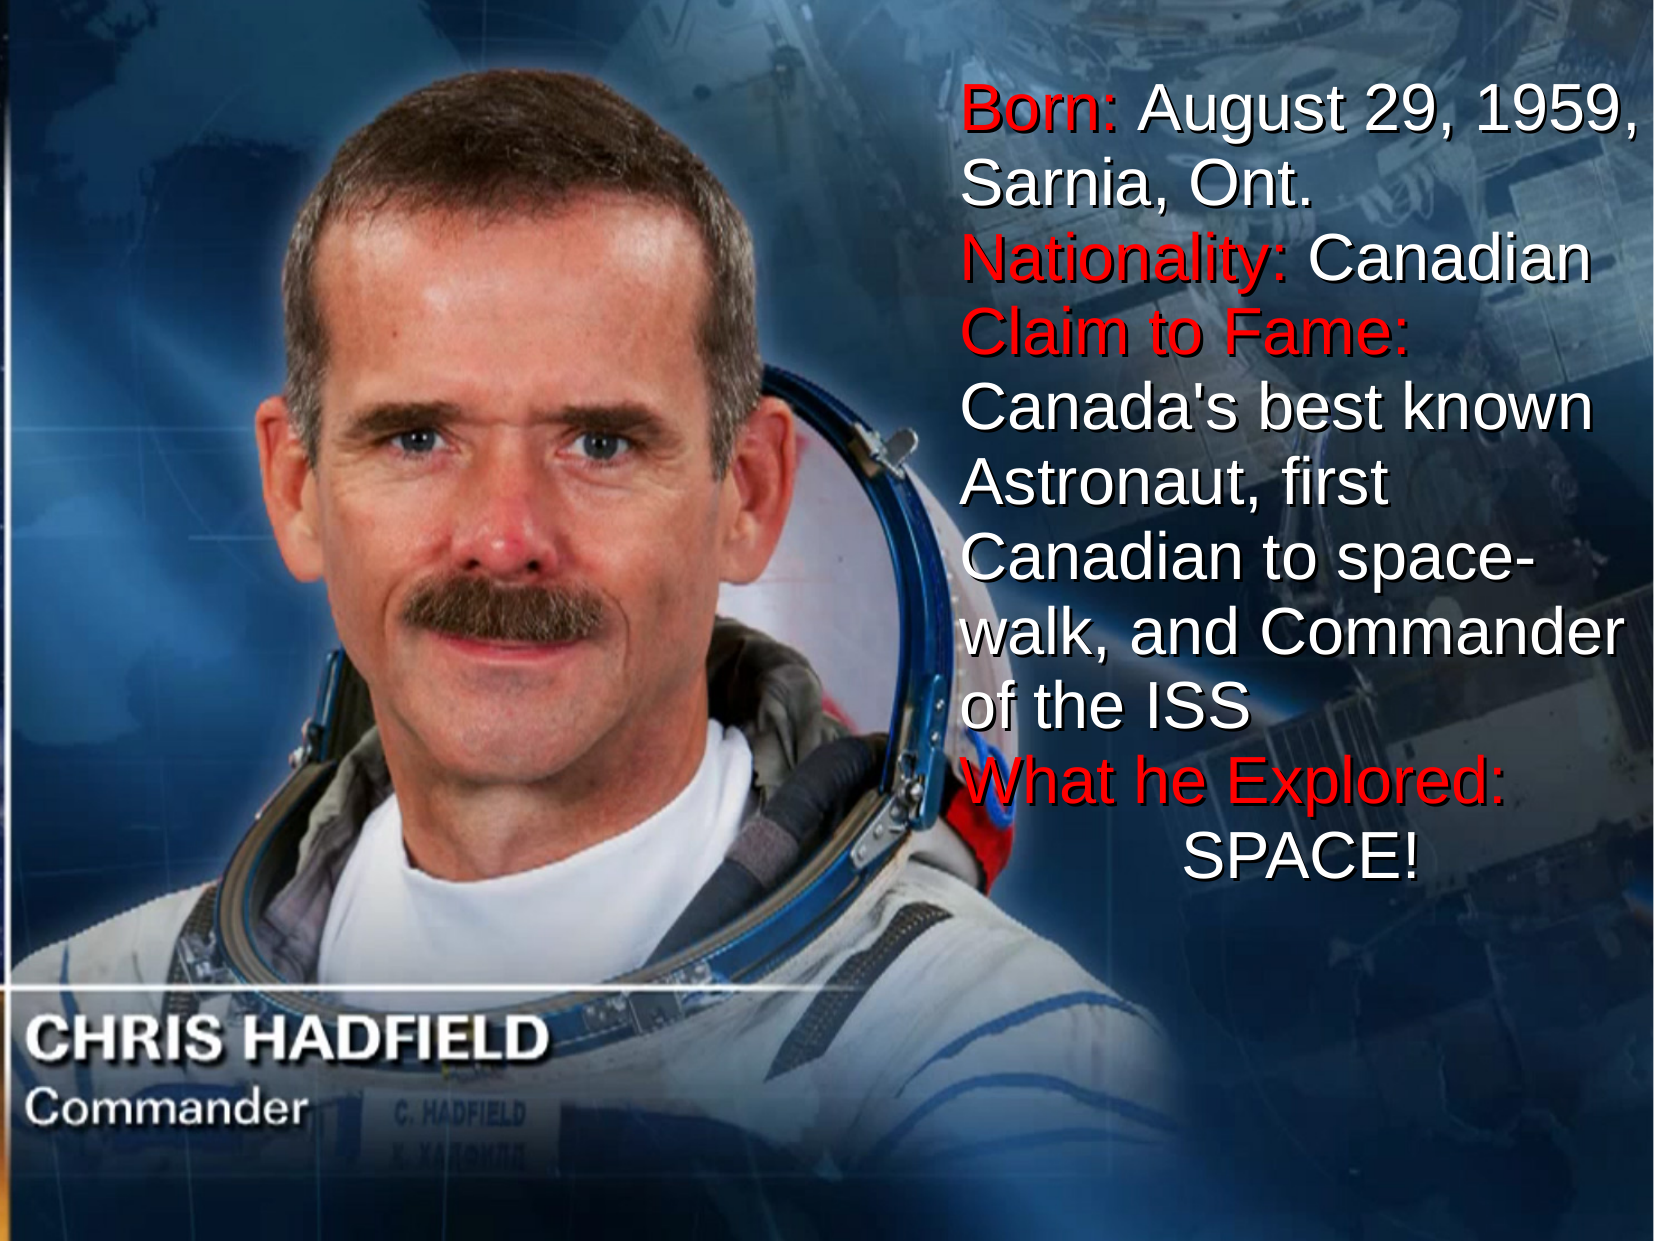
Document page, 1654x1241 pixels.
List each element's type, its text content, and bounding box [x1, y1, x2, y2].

text_box Born: August 29, 1959, Sarnia, Ont. Nationality: Canadian Claim to Fame: Canada's best known Astronaut, first Canadian to space-walk, and Commander of the ISS What he Explored: SPACE! [944, 62, 1654, 969]
picture [0, 0, 1654, 1241]
